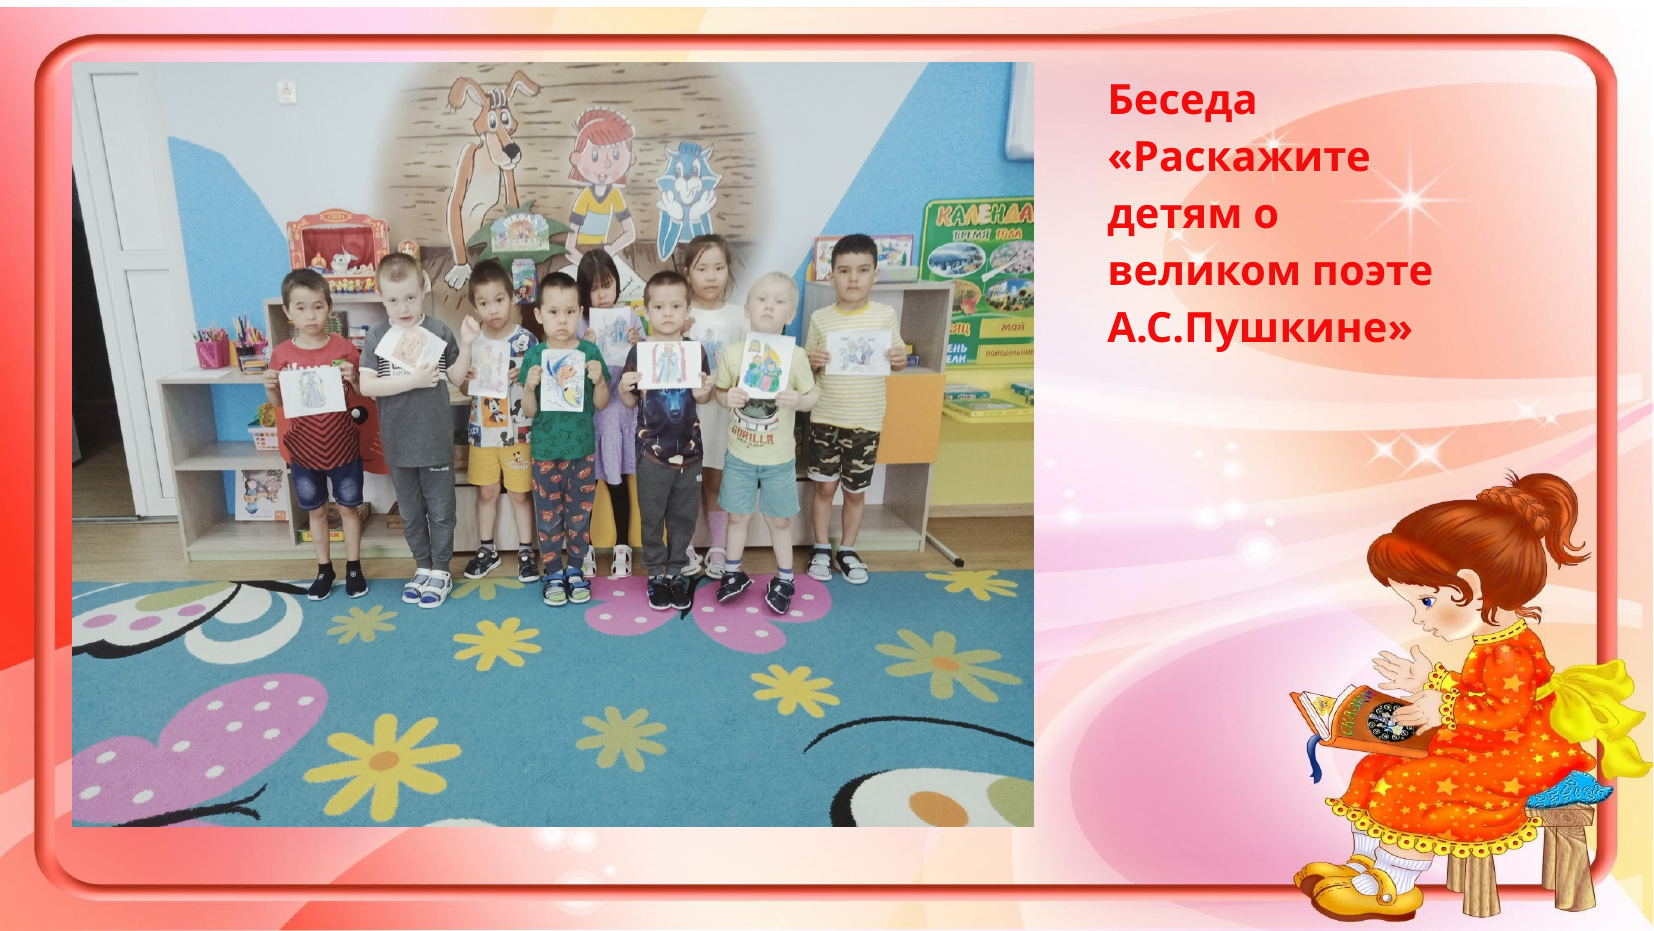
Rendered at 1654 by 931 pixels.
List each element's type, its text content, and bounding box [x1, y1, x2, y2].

picture [0, 7, 1654, 931]
text_box Беседа «Раскажите детям о великом поэте А.С.Пушкине» [1092, 62, 1477, 475]
